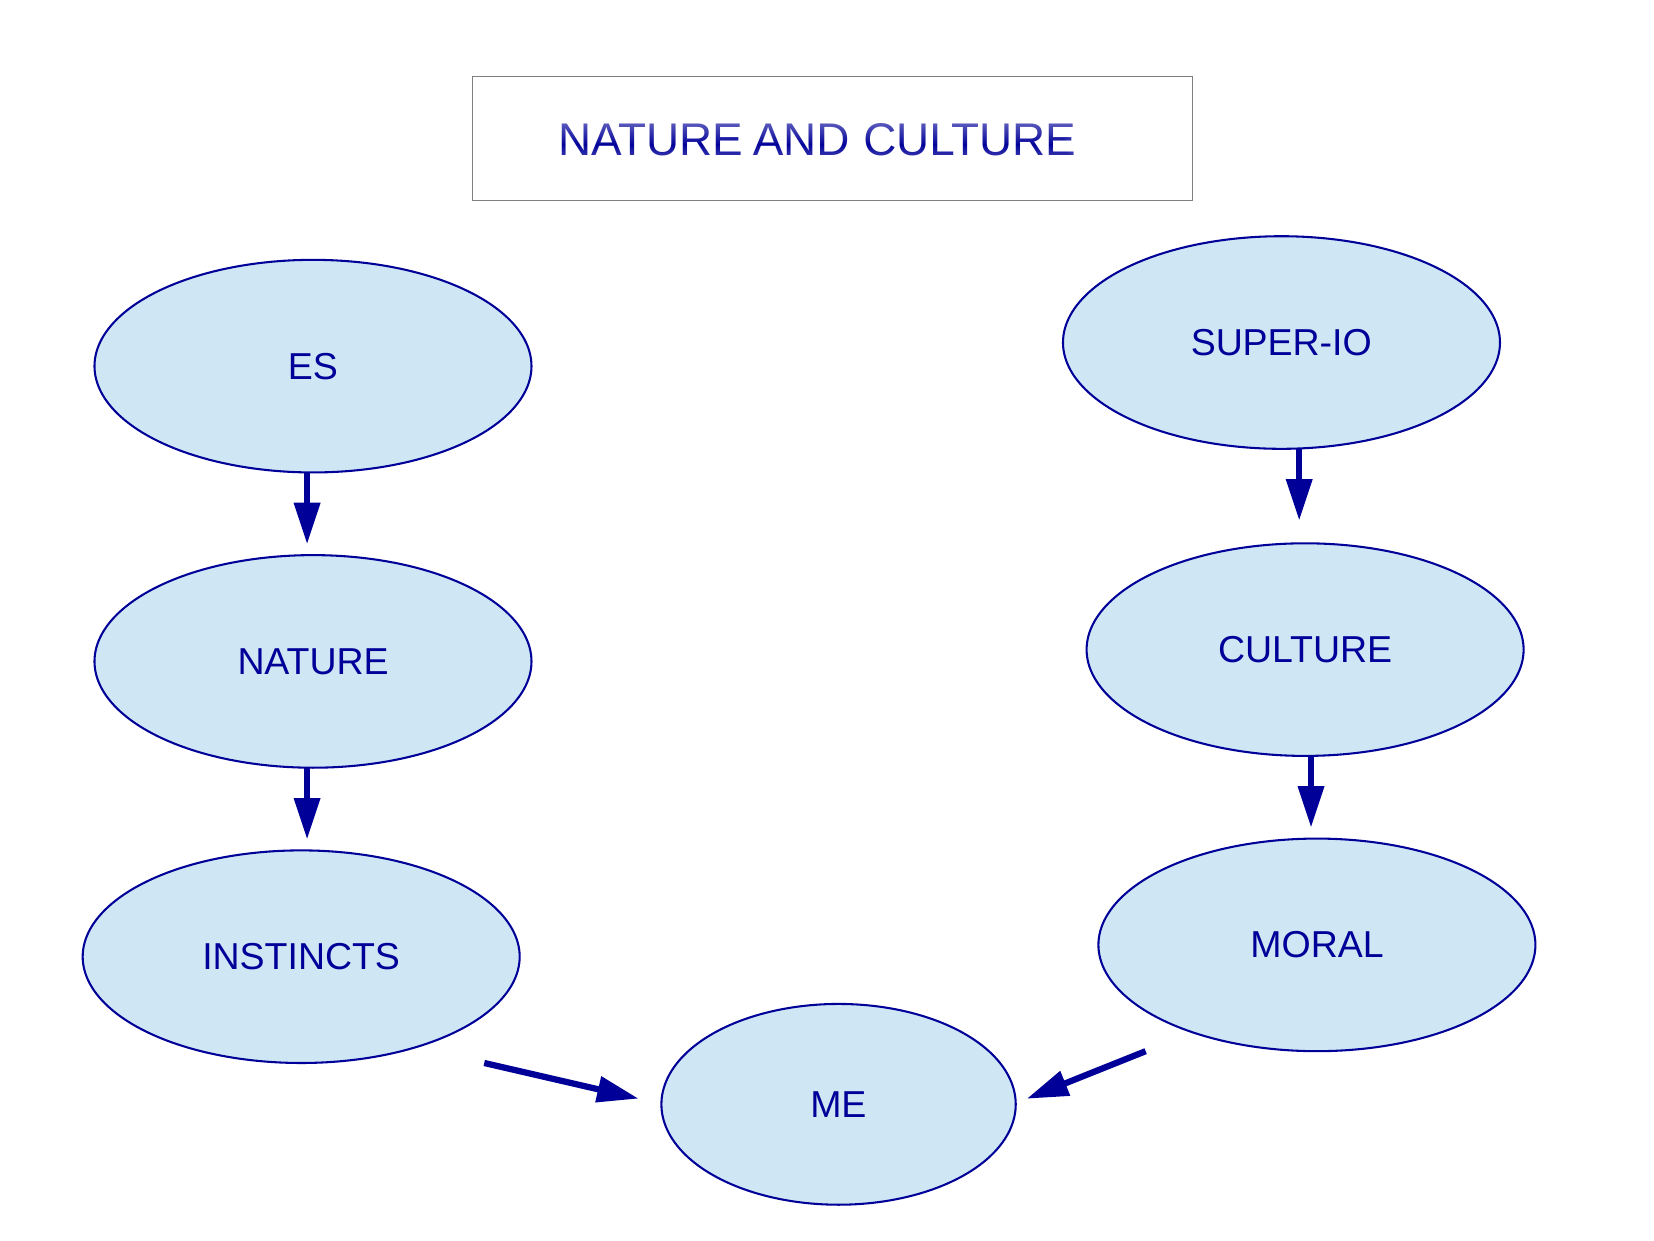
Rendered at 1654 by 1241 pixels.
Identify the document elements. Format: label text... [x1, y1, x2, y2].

text_box NATURE [94, 555, 532, 768]
text_box NATURE AND CULTURE [543, 201, 1182, 208]
text_box ME [661, 1003, 1016, 1205]
text_box CULTURE [1086, 543, 1524, 756]
text_box MORAL [1098, 838, 1536, 1052]
text_box INSTINCTS [82, 850, 520, 1063]
text_box SUPER-IO [1062, 236, 1501, 449]
text_box [472, 76, 1193, 201]
text_box ES [94, 259, 532, 473]
